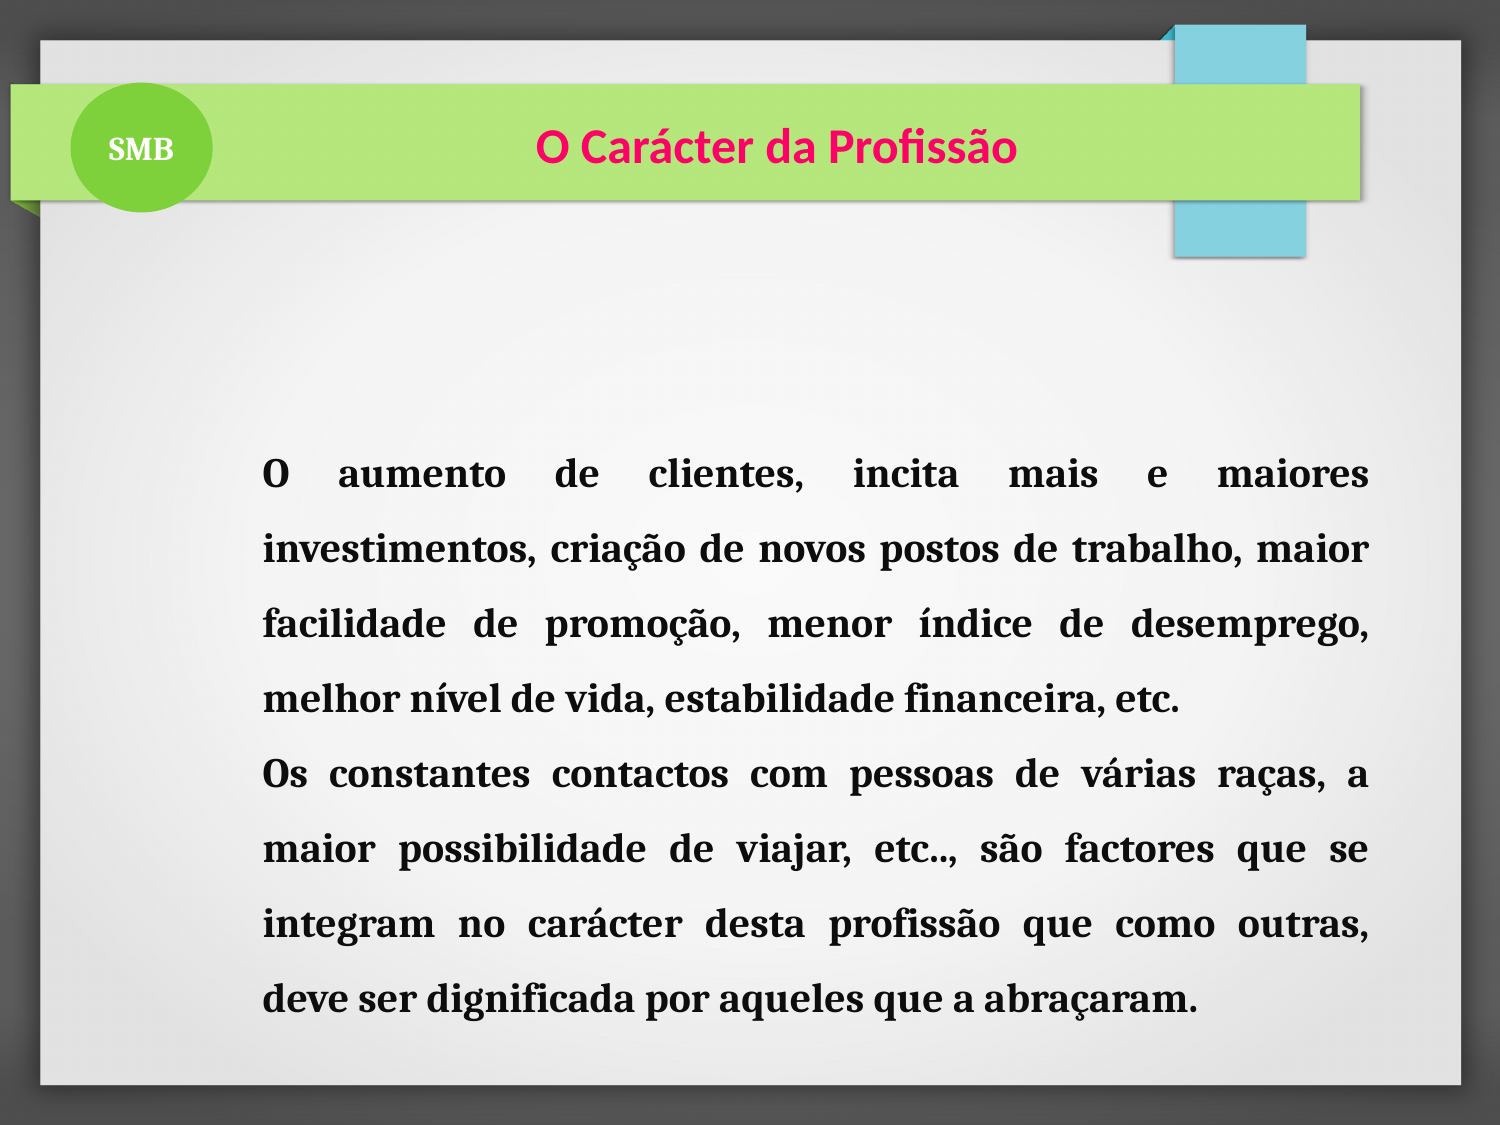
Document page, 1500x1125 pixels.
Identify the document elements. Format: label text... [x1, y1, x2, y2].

text_box O Carácter da Profissão [245, 106, 1300, 182]
picture [0, 0, 1500, 1125]
text_box SMB [70, 82, 213, 213]
text_box O aumento de clientes, incita mais e maiores investimentos, criação de novos postos de trabalho, maior facilidade de promoção, menor índice de desemprego, melhor nível de vida, estabilidade financeira, etc. Os constantes contactos com pessoas de várias raças, a maior possibilidade de viajar, etc.., são factores que se integram no carácter desta profissão que como outras, deve ser dignificada por aqueles que a abraçaram. [248, 413, 1385, 1029]
